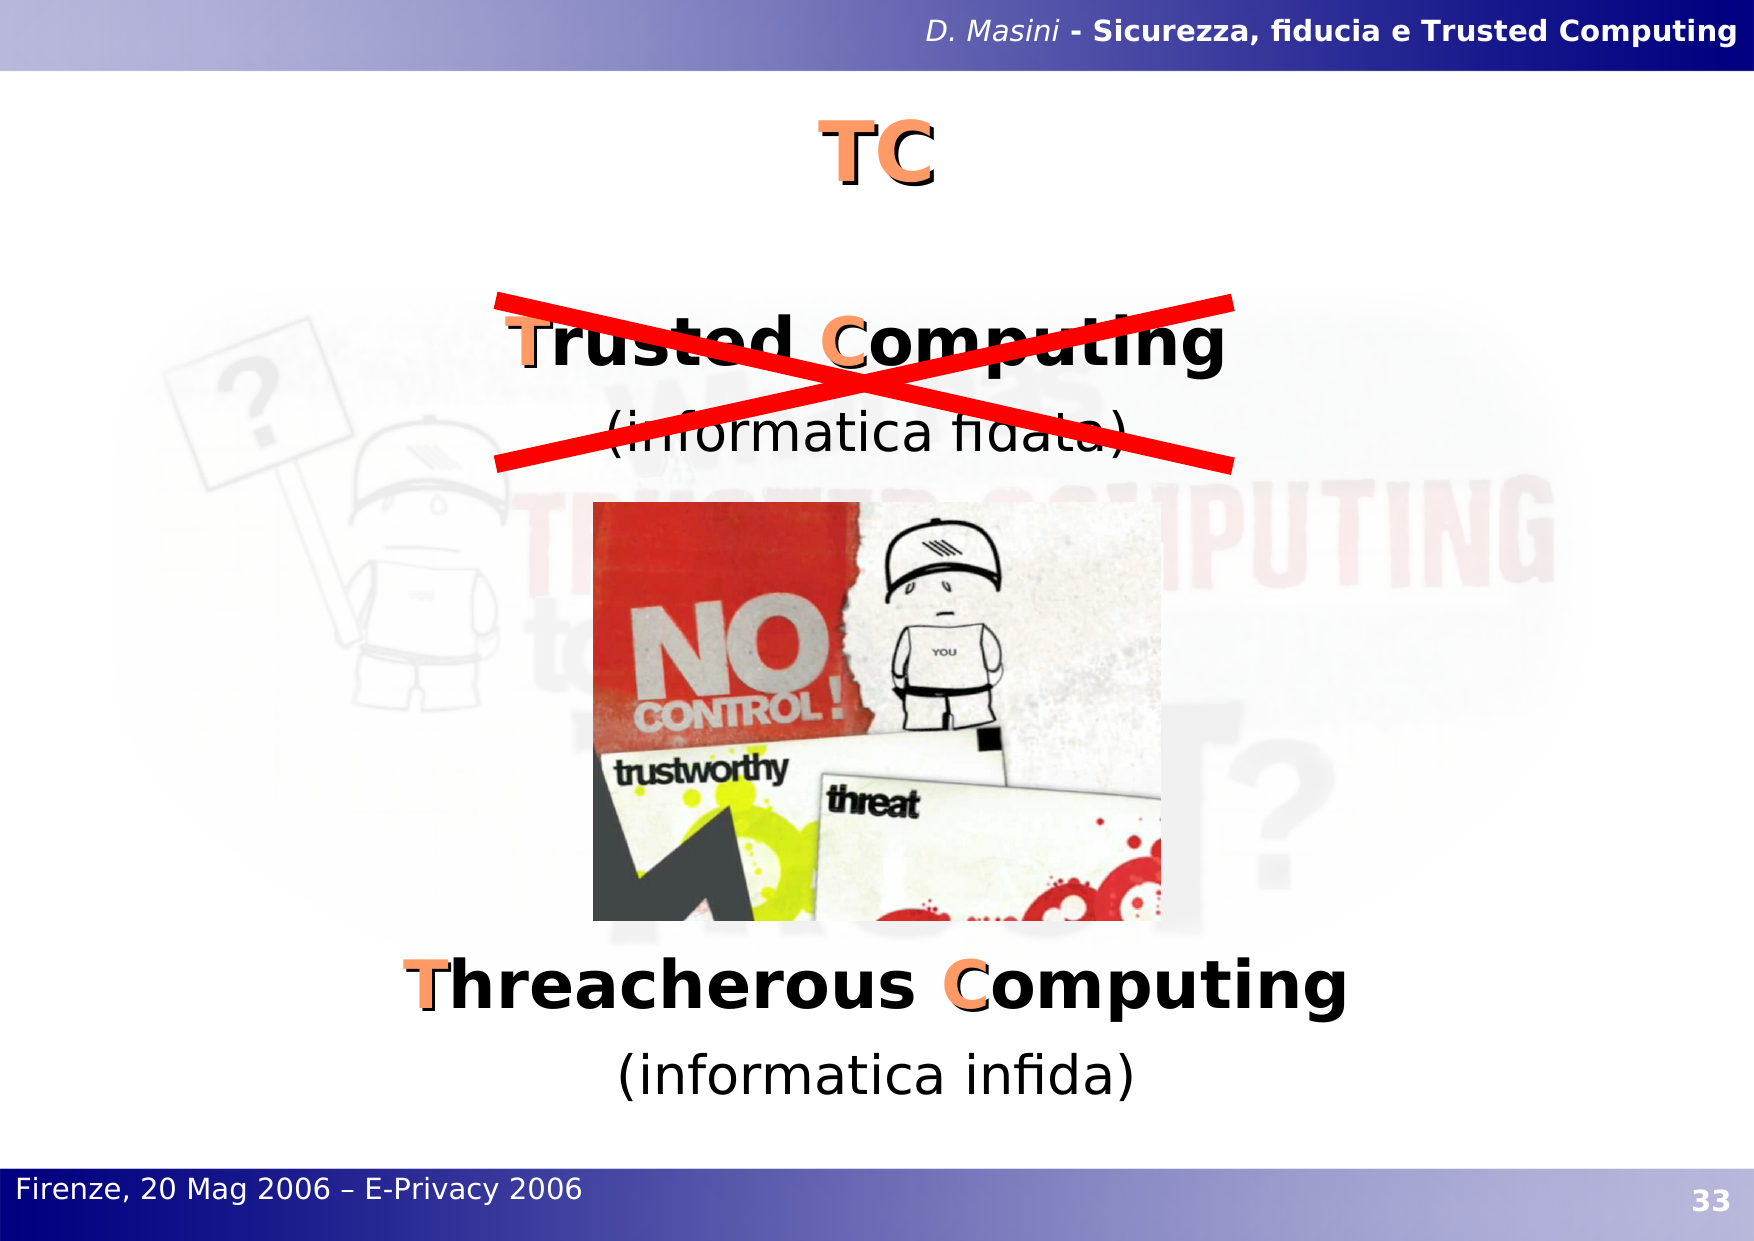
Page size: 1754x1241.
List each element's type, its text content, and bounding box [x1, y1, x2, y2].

text_box Threacherous Computing (informatica infida) [87, 927, 1667, 1128]
title TC [87, 49, 1667, 257]
text_box D. Masini - Sicurezza, fiducia e Trusted Computing [602, 7, 1754, 63]
picture [0, 0, 1754, 1241]
subtitle Trusted Computing (informatica fidata) [78, 271, 1657, 499]
text_box <number> [1641, 1185, 1732, 1223]
text_box Firenze, 20 Mag 2006 – E-Privacy 2006 [0, 1175, 1314, 1234]
